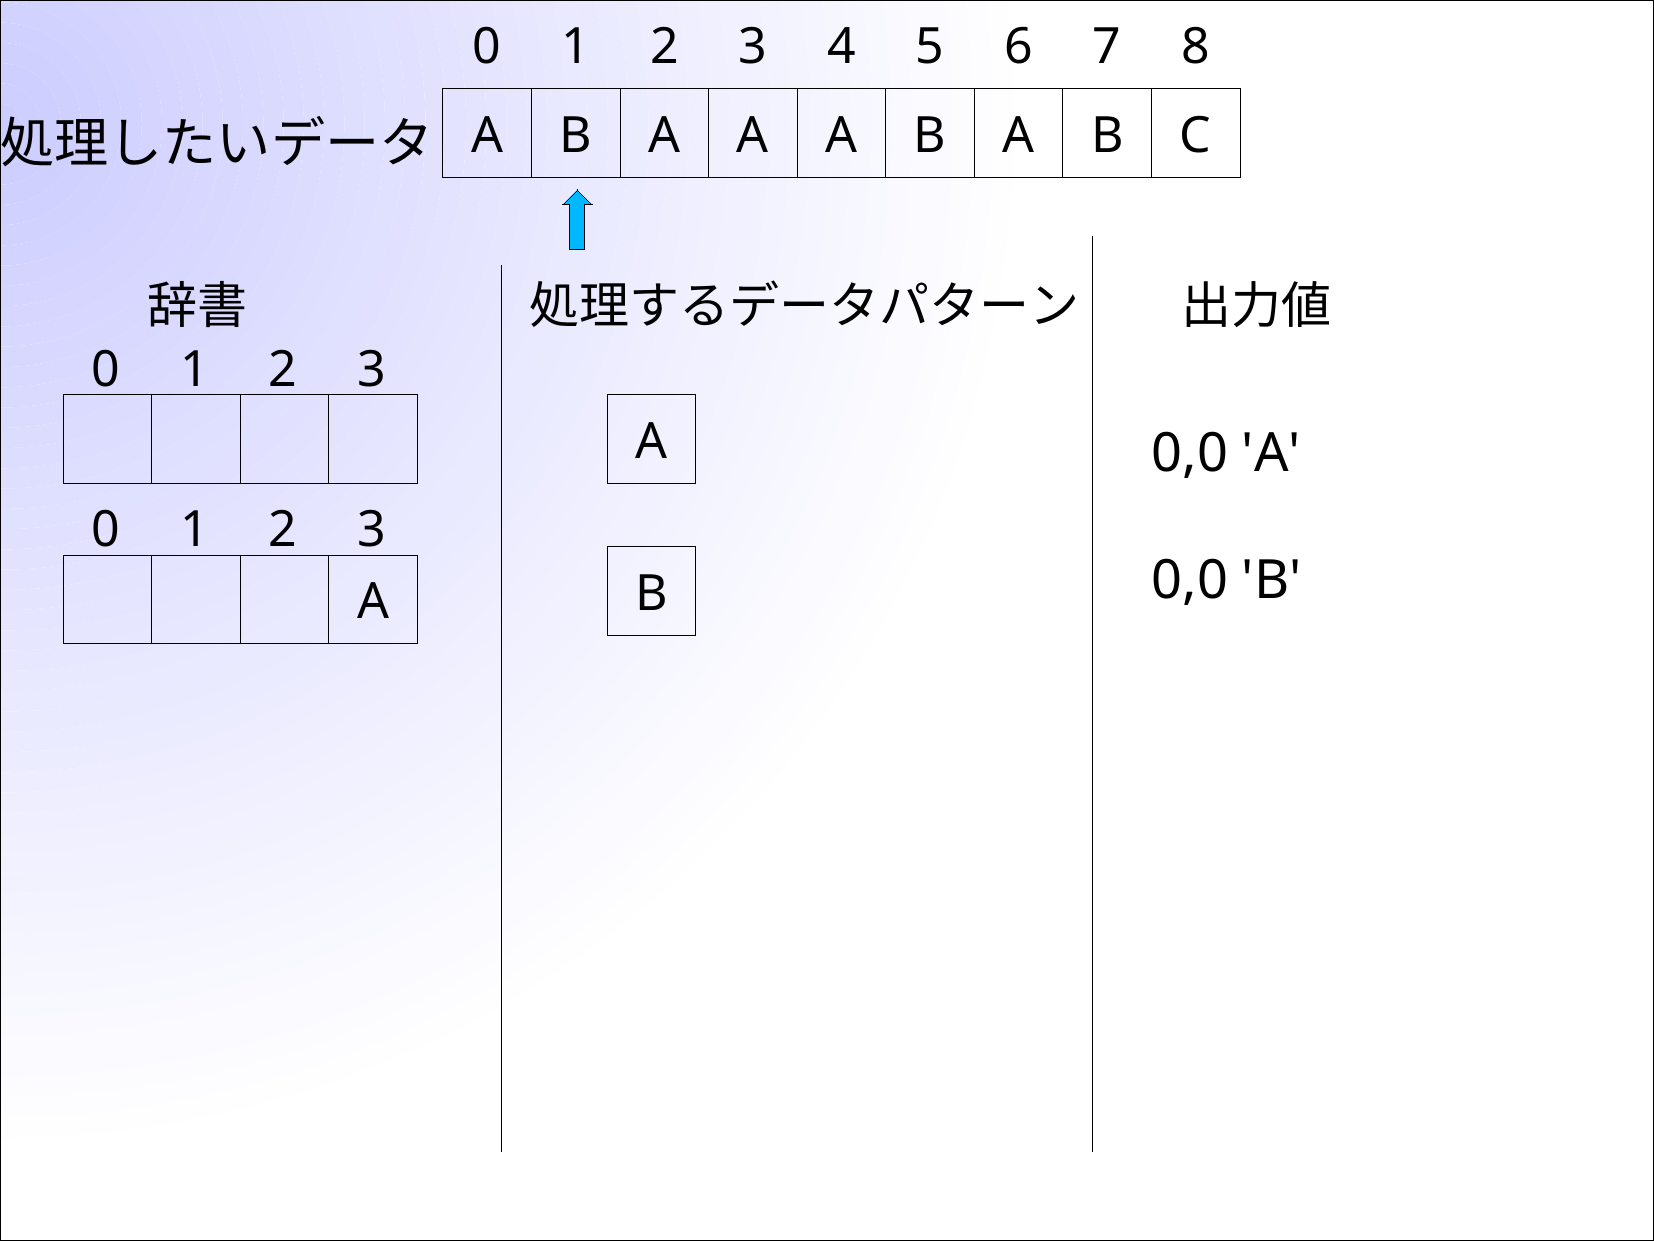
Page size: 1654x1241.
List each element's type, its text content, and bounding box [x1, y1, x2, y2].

text_box A [797, 89, 885, 178]
text_box B [1062, 89, 1151, 178]
text_box C [1151, 89, 1241, 178]
text_box 1 [531, 0, 621, 89]
text_box A [442, 89, 531, 178]
text_box 5 [885, 0, 975, 89]
text_box 処理したいデータ [0, 99, 442, 154]
text_box 処理するデータパターン [529, 265, 1092, 316]
text_box 0,0 'B' [1151, 540, 1595, 595]
text_box B [885, 89, 975, 178]
text_box A [607, 394, 696, 484]
text_box B [531, 89, 621, 178]
text_box 1 [150, 483, 239, 572]
text_box 出力値 [1181, 265, 1654, 316]
text_box 6 [975, 0, 1062, 89]
text_box A [975, 89, 1062, 178]
text_box 3 [327, 483, 416, 572]
text_box 3 [327, 322, 416, 412]
text_box A [328, 555, 418, 644]
text_box 3 [708, 0, 797, 89]
text_box 0 [61, 483, 150, 572]
text_box [562, 189, 593, 250]
text_box 0 [442, 0, 531, 89]
text_box 0 [61, 322, 150, 412]
text_box 7 [1062, 0, 1151, 89]
text_box 2 [239, 322, 327, 412]
text_box 8 [1151, 0, 1241, 89]
text_box 2 [239, 483, 327, 572]
text_box A [621, 89, 708, 178]
text_box 2 [621, 0, 708, 89]
text_box B [607, 546, 696, 636]
text_box 0,0 'A' [1151, 413, 1595, 468]
text_box 1 [150, 322, 239, 412]
text_box 辞書 [147, 265, 325, 316]
text_box 4 [797, 0, 885, 89]
text_box A [708, 89, 797, 178]
